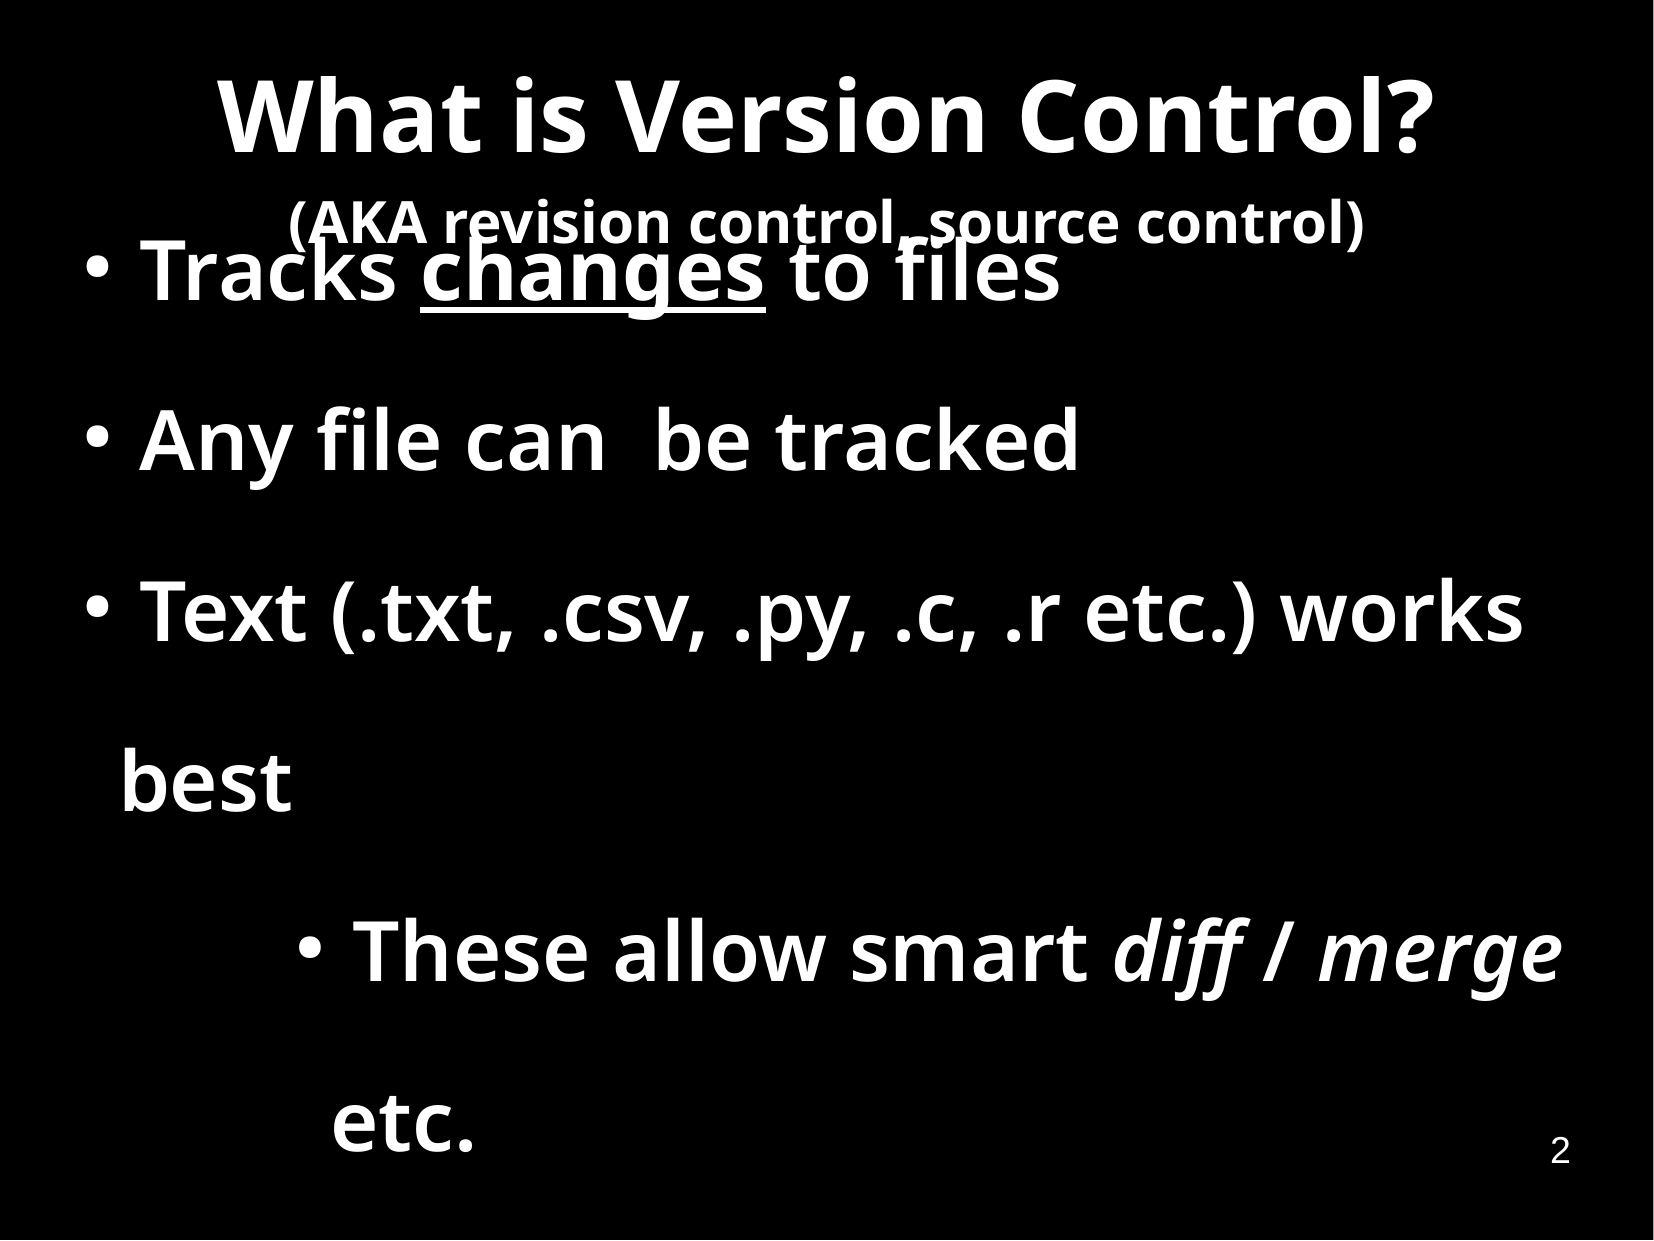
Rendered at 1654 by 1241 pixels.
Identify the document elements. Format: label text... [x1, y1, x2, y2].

subtitle Tracks changes to files Any file can be tracked Text (.txt, .csv, .py, .c, .r etc.) works best These allow smart diff / merge etc. [82, 250, 1571, 1194]
title What is Version Control? (AKA revision control, source control) [82, 49, 1571, 250]
text_box 2 [1535, 1122, 1586, 1179]
